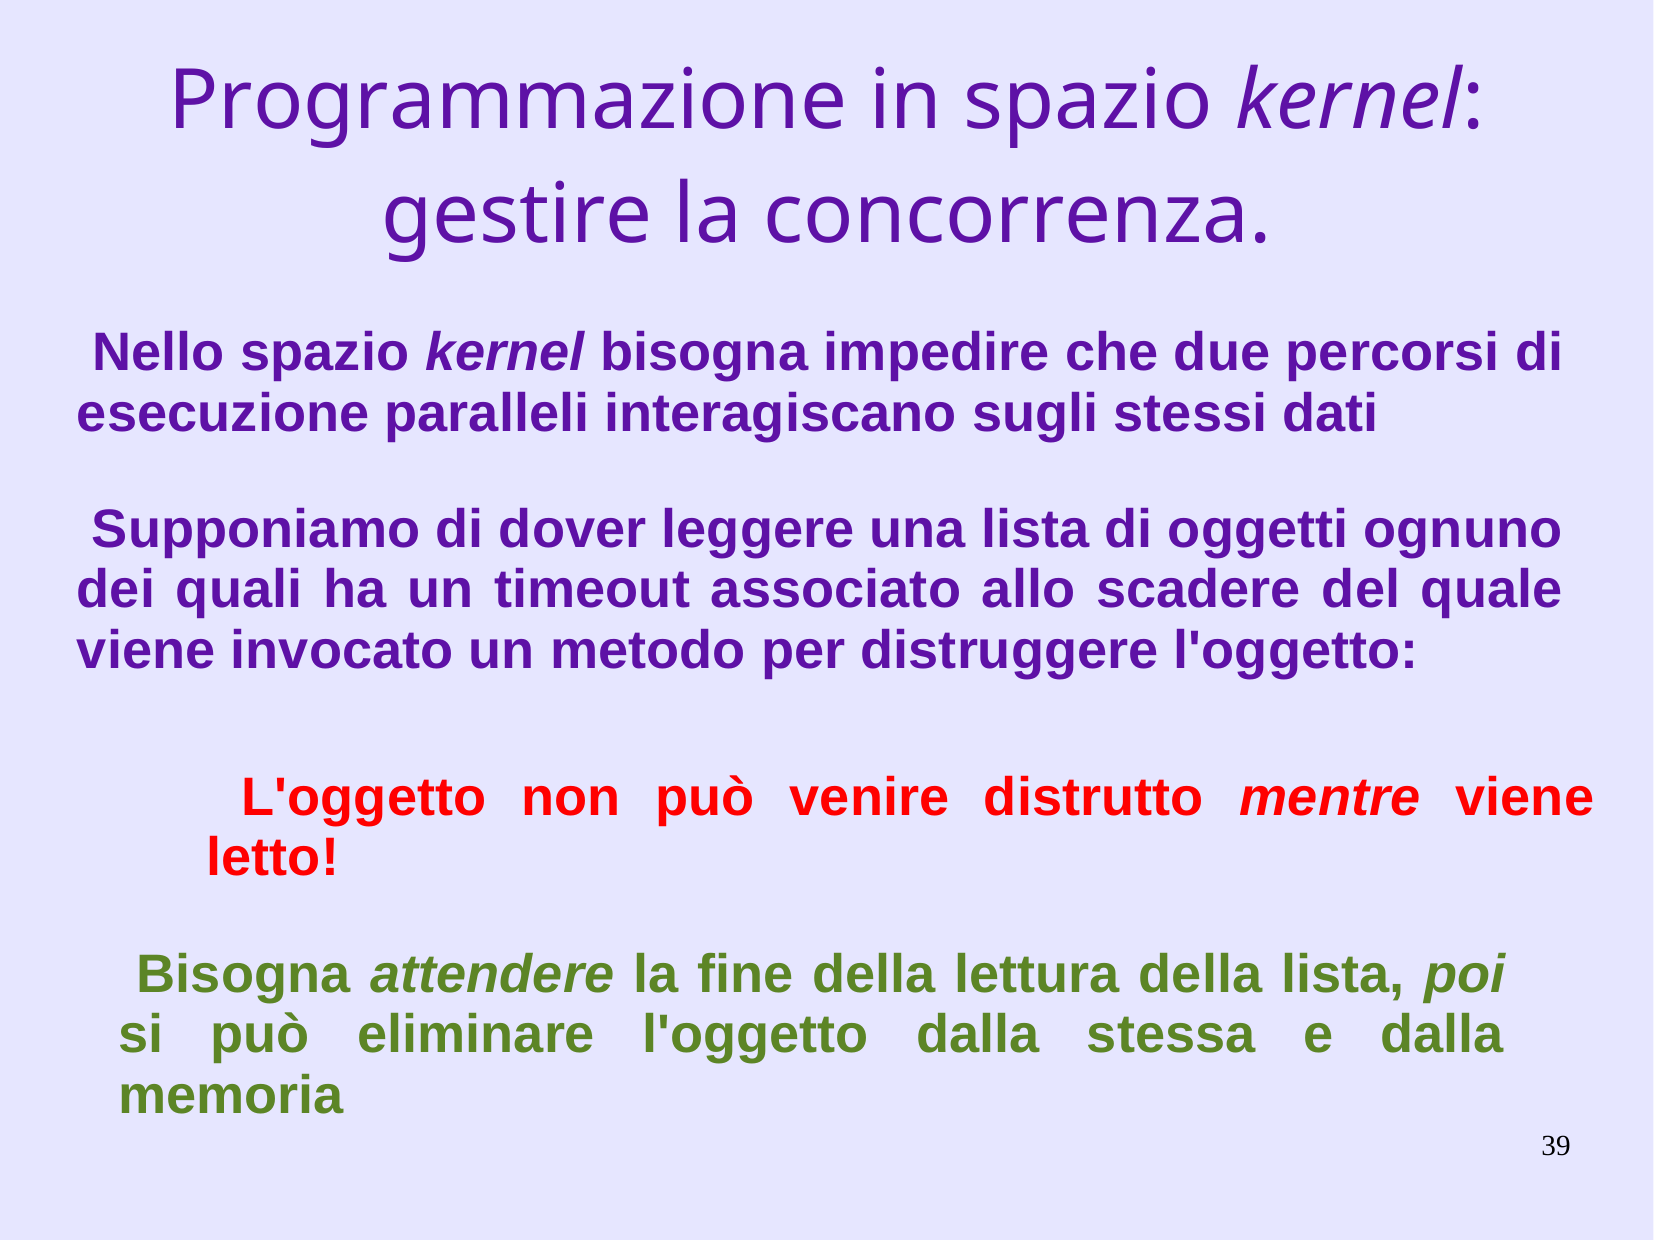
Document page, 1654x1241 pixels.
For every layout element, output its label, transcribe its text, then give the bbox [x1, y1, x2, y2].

text_box Supponiamo di dover leggere una lista di oggetti ognuno dei quali ha un timeout associato allo scadere del quale viene invocato un metodo per distruggere l'oggetto: [76, 498, 1565, 680]
text_box L'oggetto non può venire distrutto mentre viene letto! [206, 737, 1595, 916]
title Programmazione in spazio kernel: gestire la concorrenza. [82, 35, 1571, 271]
text_box Bisogna attendere la fine della lettura della lista, poi si può eliminare l'oggetto dalla stessa e dalla memoria [118, 944, 1506, 1123]
subtitle Nello spazio kernel bisogna impedire che due percorsi di esecuzione paralleli interagiscano sugli stessi dati [76, 321, 1565, 443]
